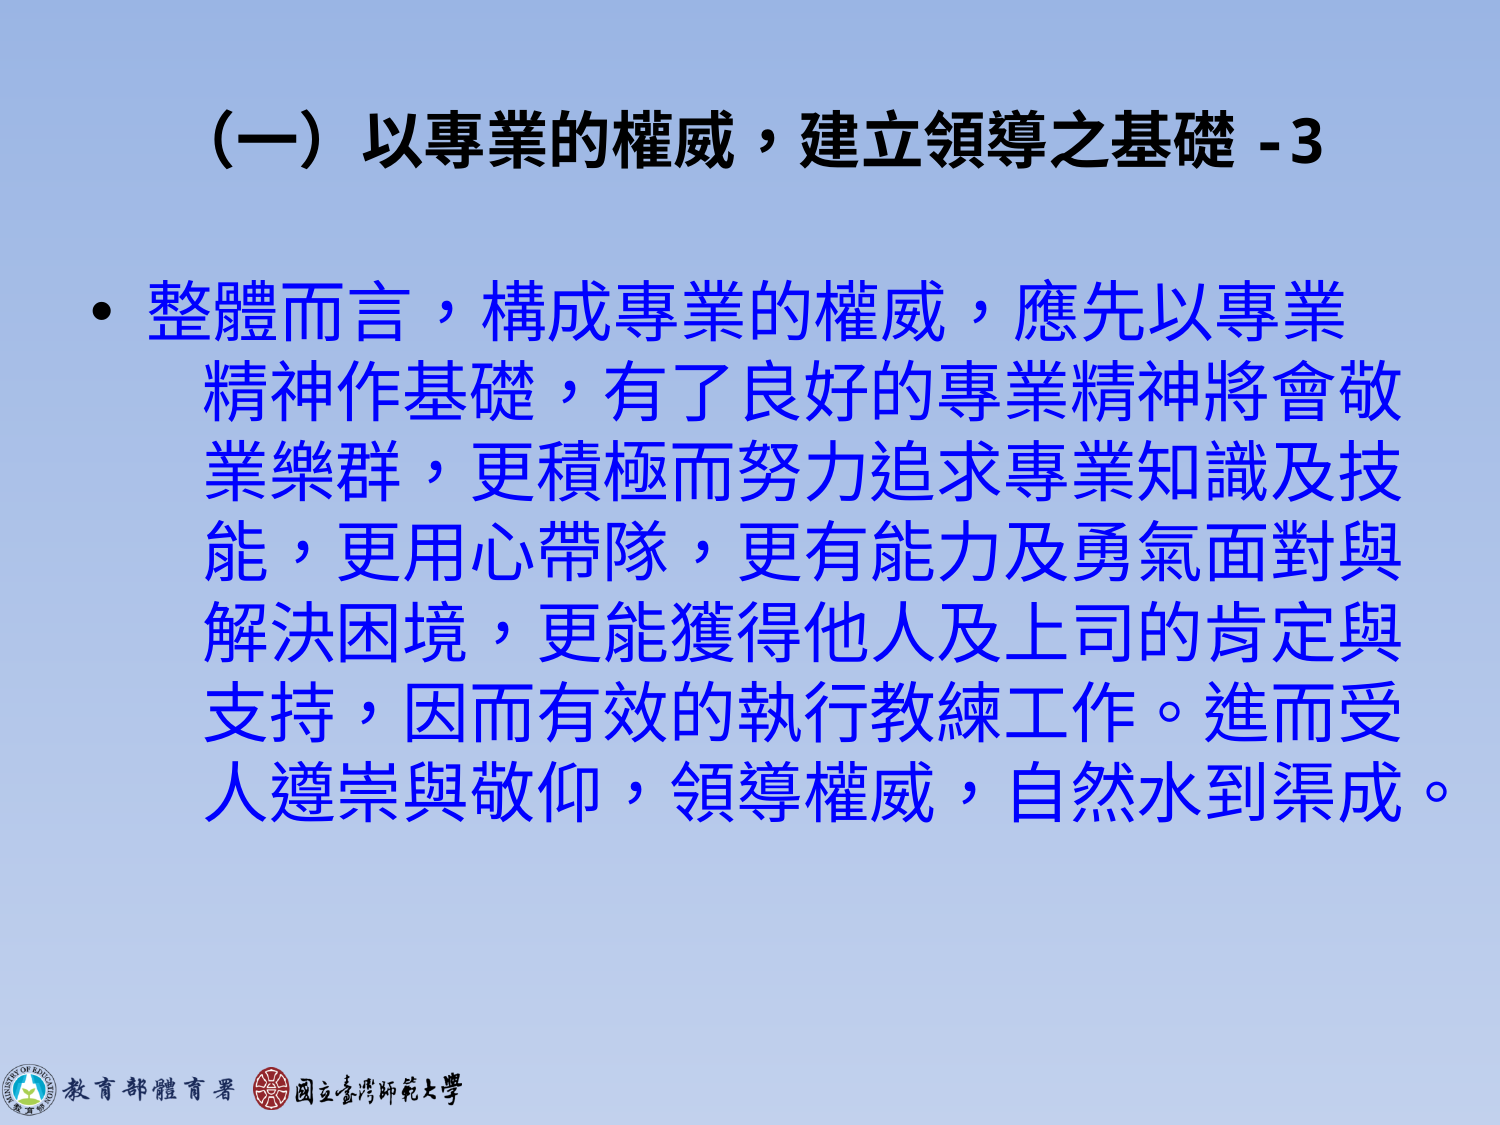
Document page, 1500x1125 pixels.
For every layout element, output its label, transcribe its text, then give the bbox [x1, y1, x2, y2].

title （一）以專業的權威，建立領導之基礎-3 [75, 45, 1426, 233]
list 整體而言，構成專業的權威，應先以專業精神作基礎，有了良好的專業精神將會敬業樂群，更積極而努力追求專業知識及技能，更用心帶隊，更有能力及勇氣面對與解決困境，更能獲得他人及上司的肯定與支持，因而有效的執行教練工作。進而受人遵崇與敬仰，領導權威，自然水到渠成。 [75, 262, 1426, 1005]
